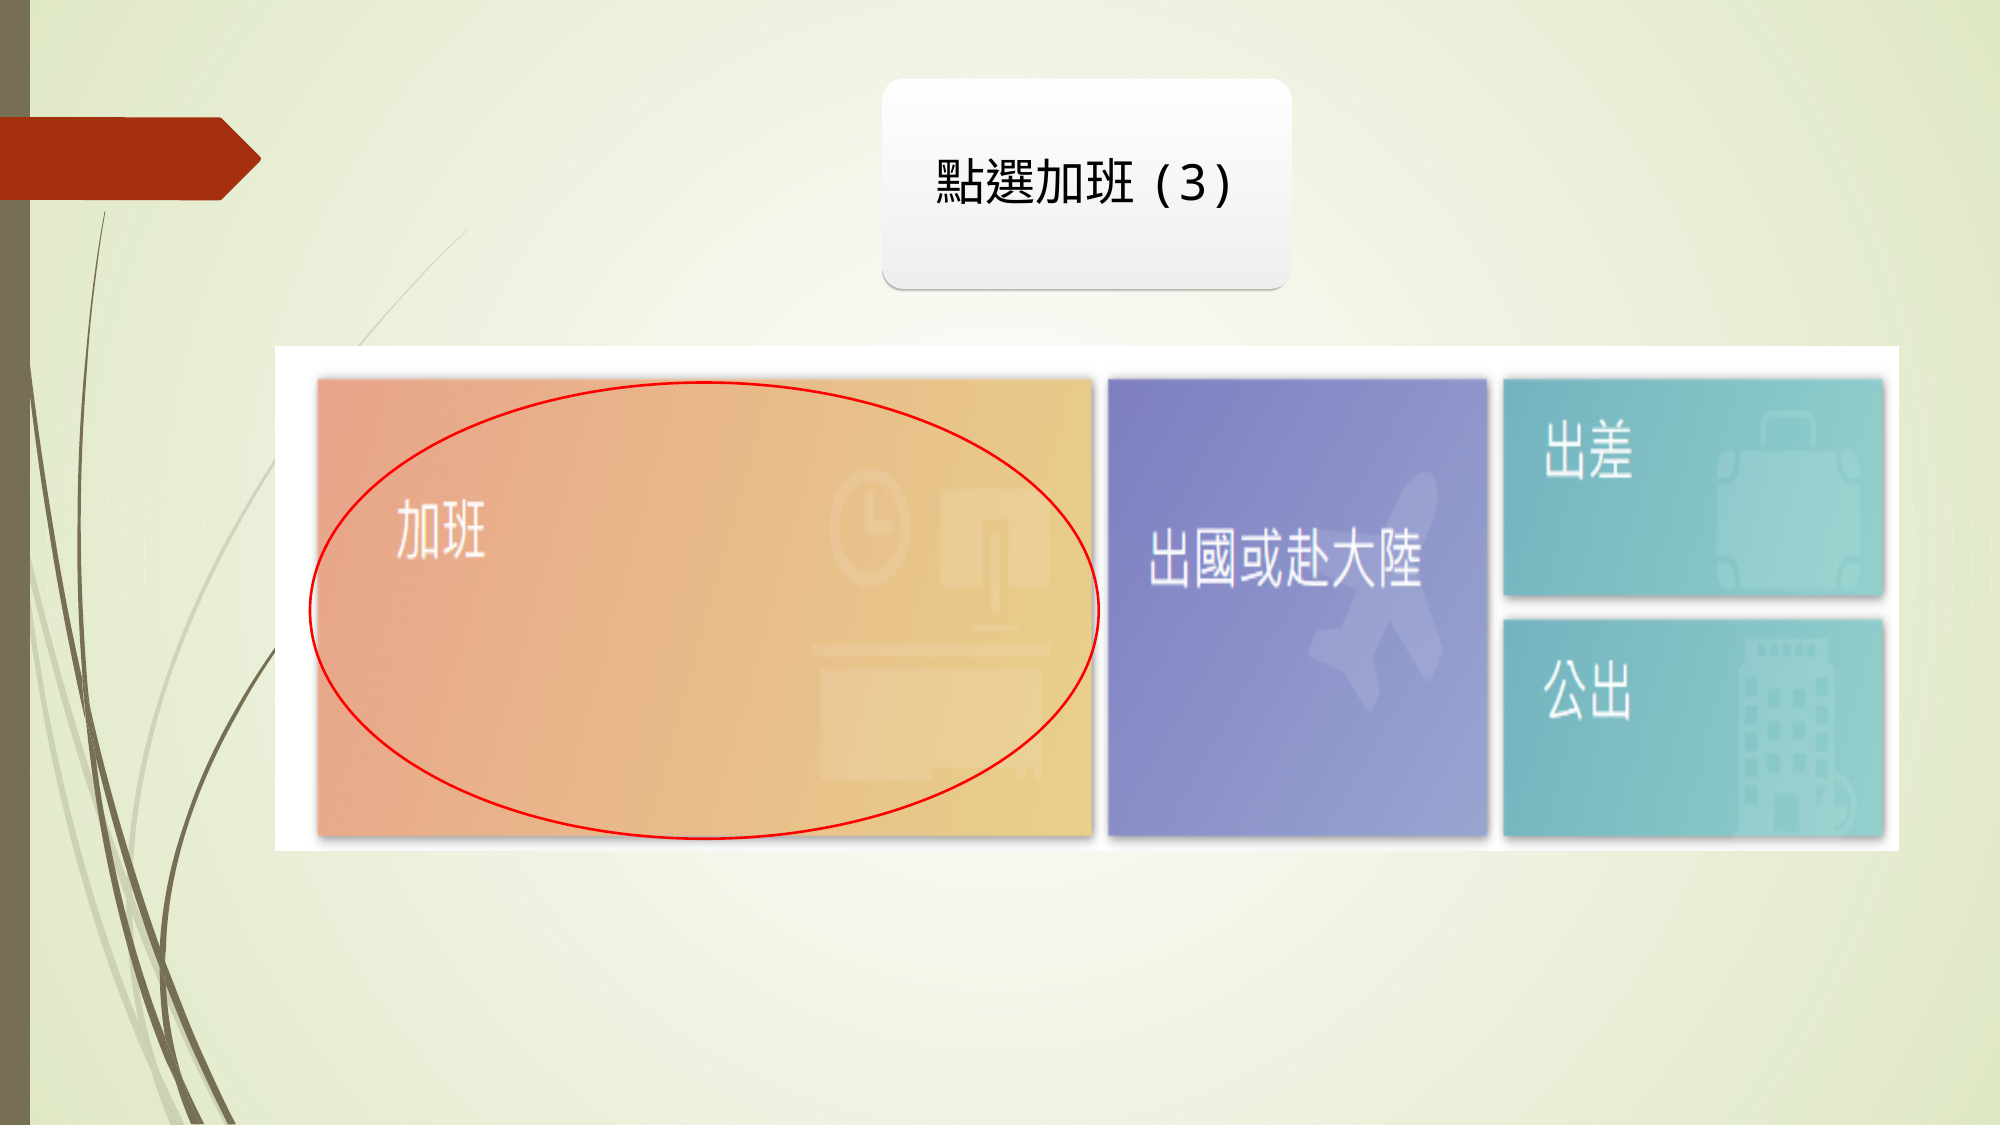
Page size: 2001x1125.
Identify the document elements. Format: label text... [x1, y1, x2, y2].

picture [275, 346, 1899, 851]
text_box 點選加班(3) [889, 84, 1285, 283]
text_box [882, 78, 1292, 289]
